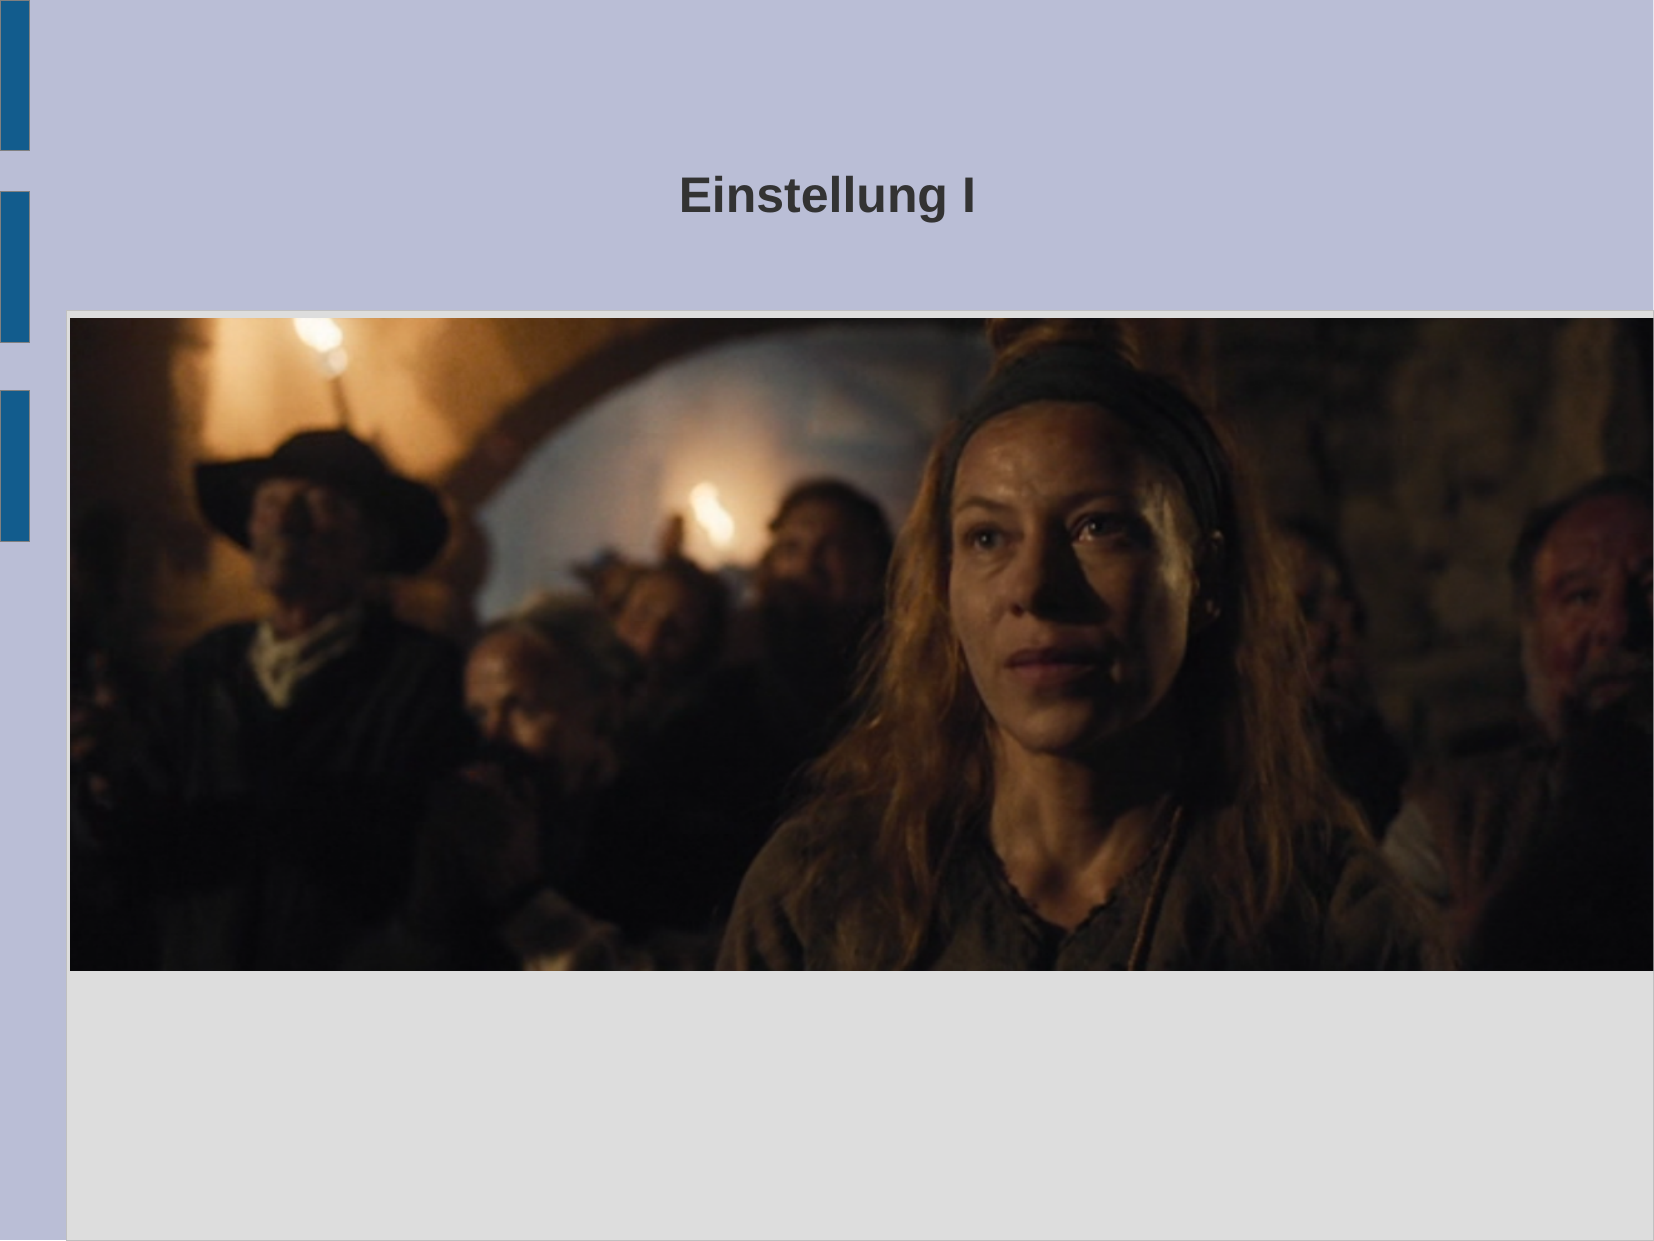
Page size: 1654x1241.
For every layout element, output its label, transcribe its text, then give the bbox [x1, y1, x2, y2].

picture [70, 318, 1654, 971]
title Einstellung I [121, 91, 1534, 299]
